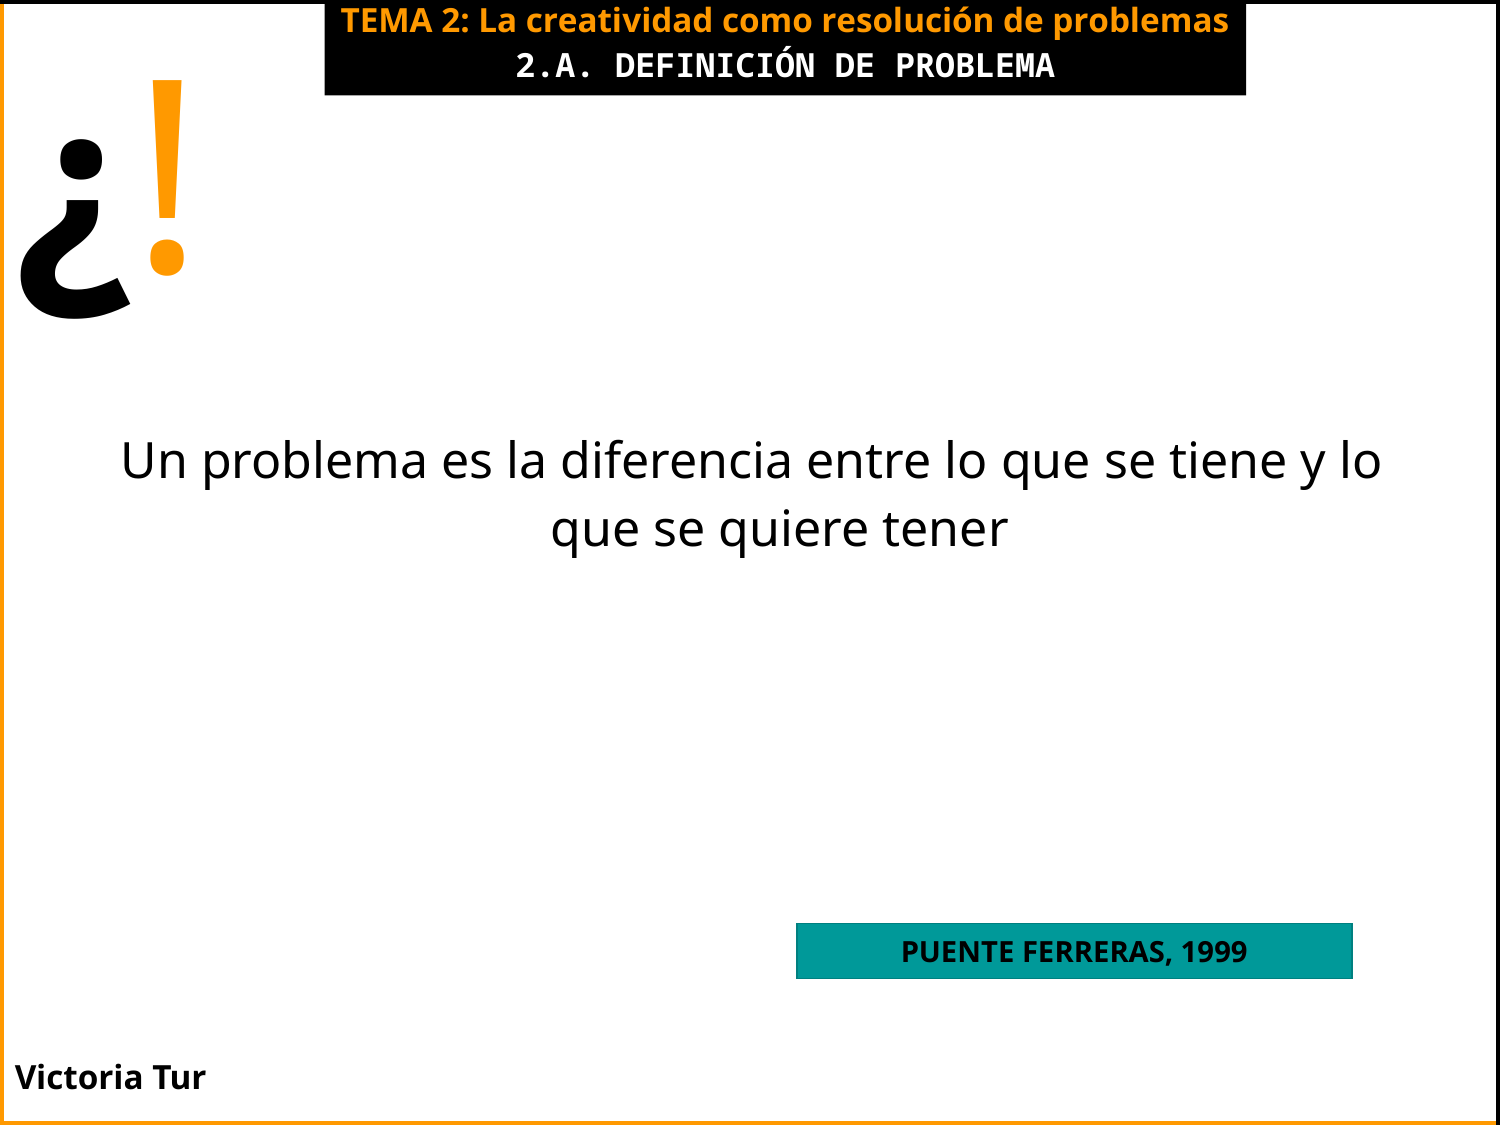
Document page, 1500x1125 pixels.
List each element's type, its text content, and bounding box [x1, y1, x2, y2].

list Un problema es la diferencia entre lo que se tiene y lo que se quiere tener [76, 255, 1427, 998]
text_box PUENTE FERRERAS, 1999 [797, 923, 1353, 979]
